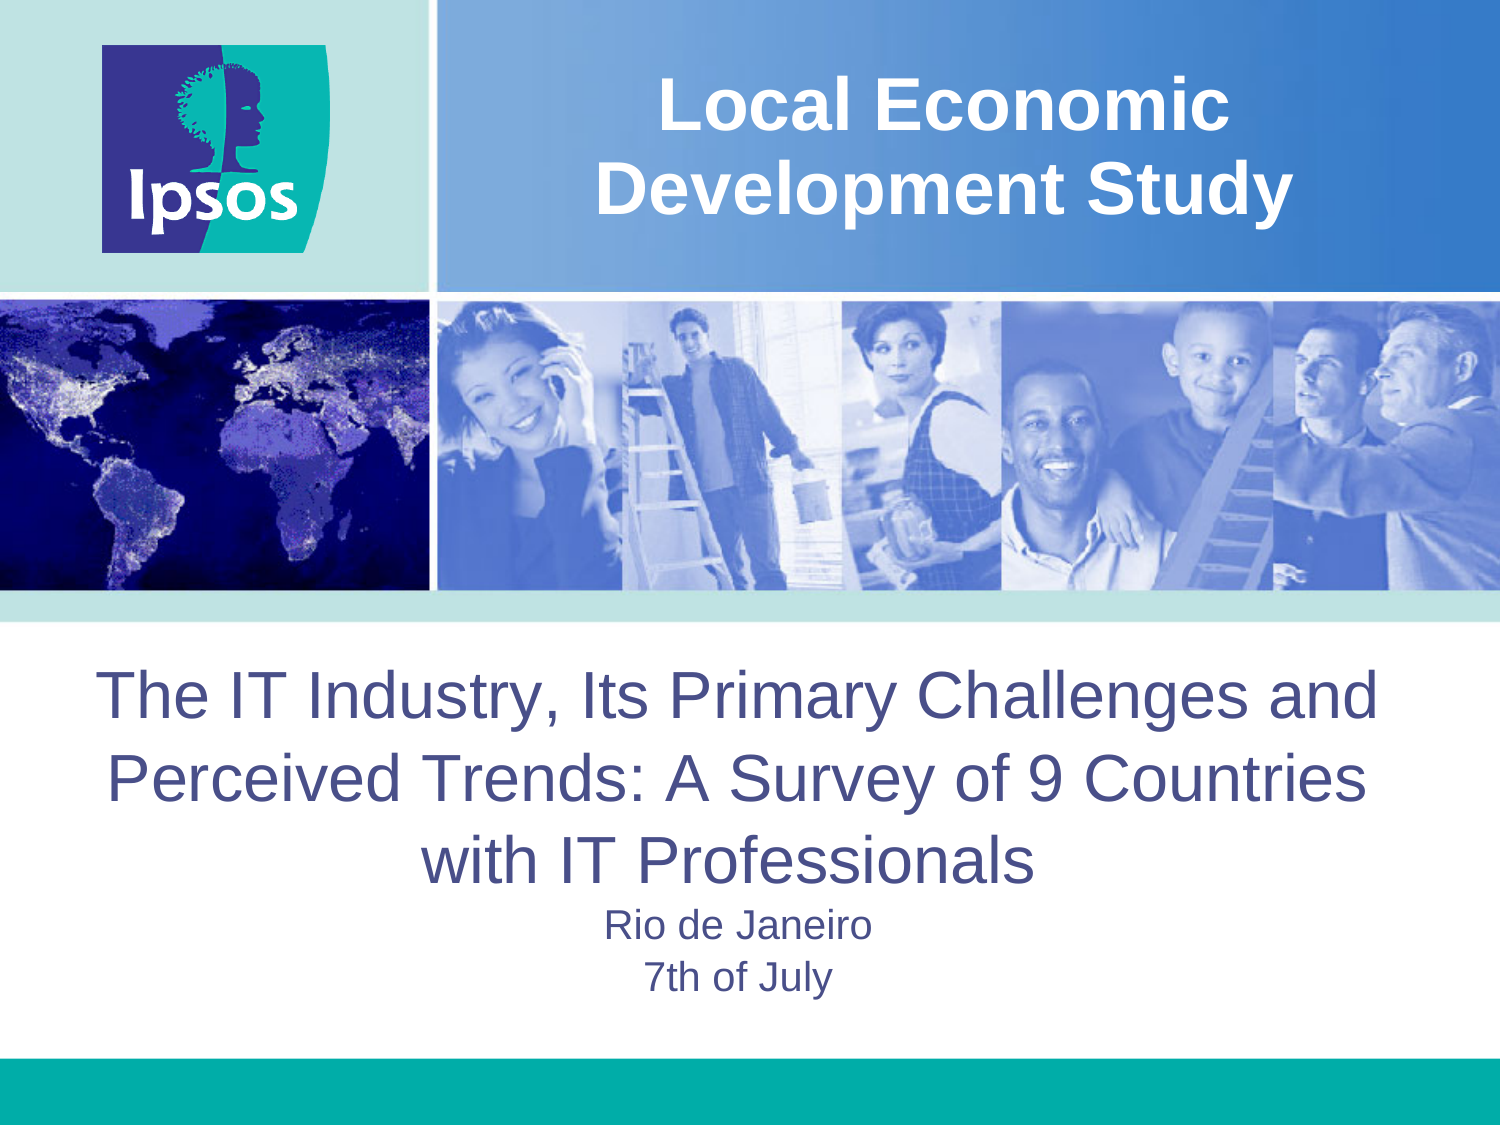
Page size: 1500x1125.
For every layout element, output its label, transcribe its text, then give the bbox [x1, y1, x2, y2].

picture [0, 0, 1500, 627]
text_box The IT Industry, Its Primary Challenges and Perceived Trends: A Survey of 9 Countries with IT Professionals Rio de Janeiro 7th of July [76, 643, 1400, 1086]
text_box Local Economic Development Study [490, 54, 1400, 238]
